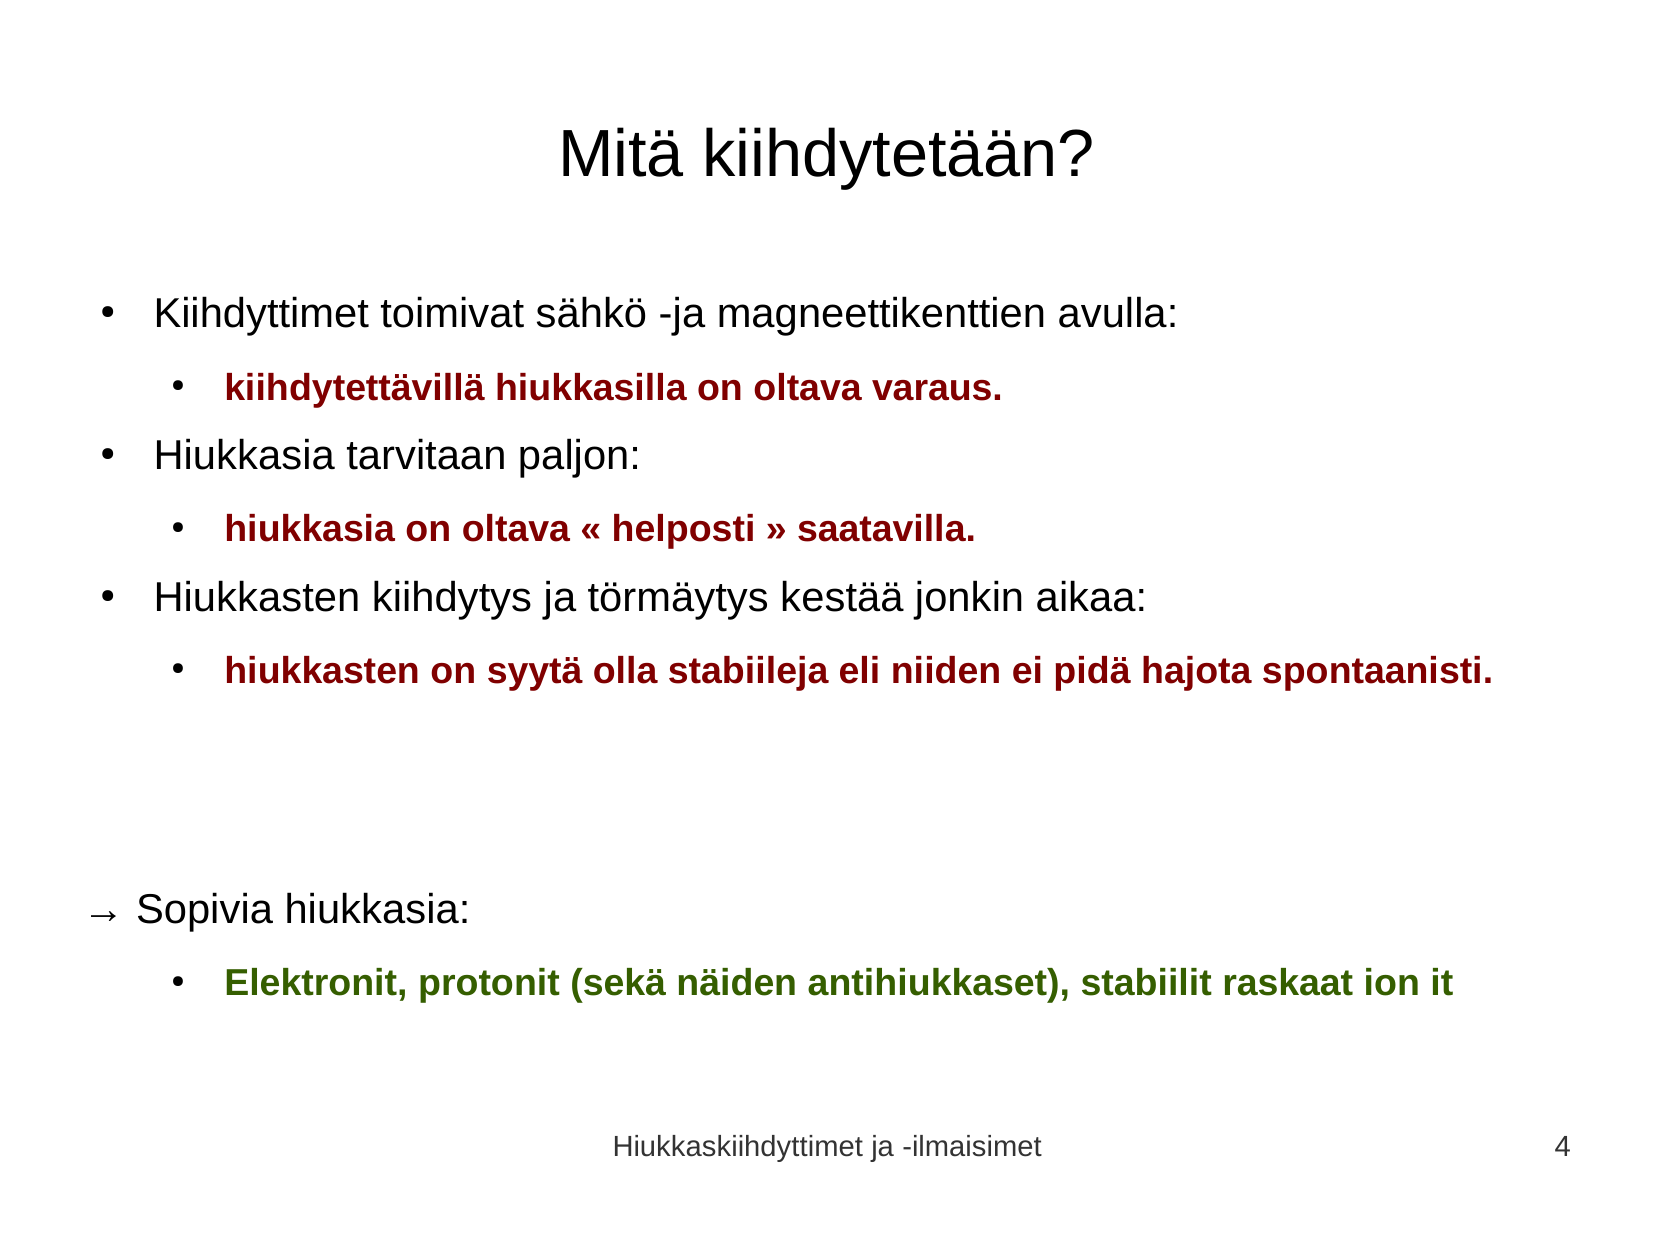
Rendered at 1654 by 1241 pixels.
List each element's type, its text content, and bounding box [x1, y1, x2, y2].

list Kiihdyttimet toimivat sähkö -ja magneettikenttien avulla: kiihdytettävillä hiukkasilla on oltava varaus. Hiukkasia tarvitaan paljon: hiukkasia on oltava « helposti » saatavilla. Hiukkasten kiihdytys ja törmäytys kestää jonkin aikaa: hiukkasten on syytä olla stabiileja eli niiden ei pidä hajota spontaanisti. [82, 290, 1571, 798]
list → Sopivia hiukkasia: Elektronit, protonit (sekä näiden antihiukkaset), stabiilit raskaat ion it [82, 885, 1571, 1109]
title Mitä kiihdytetään? [82, 49, 1571, 257]
